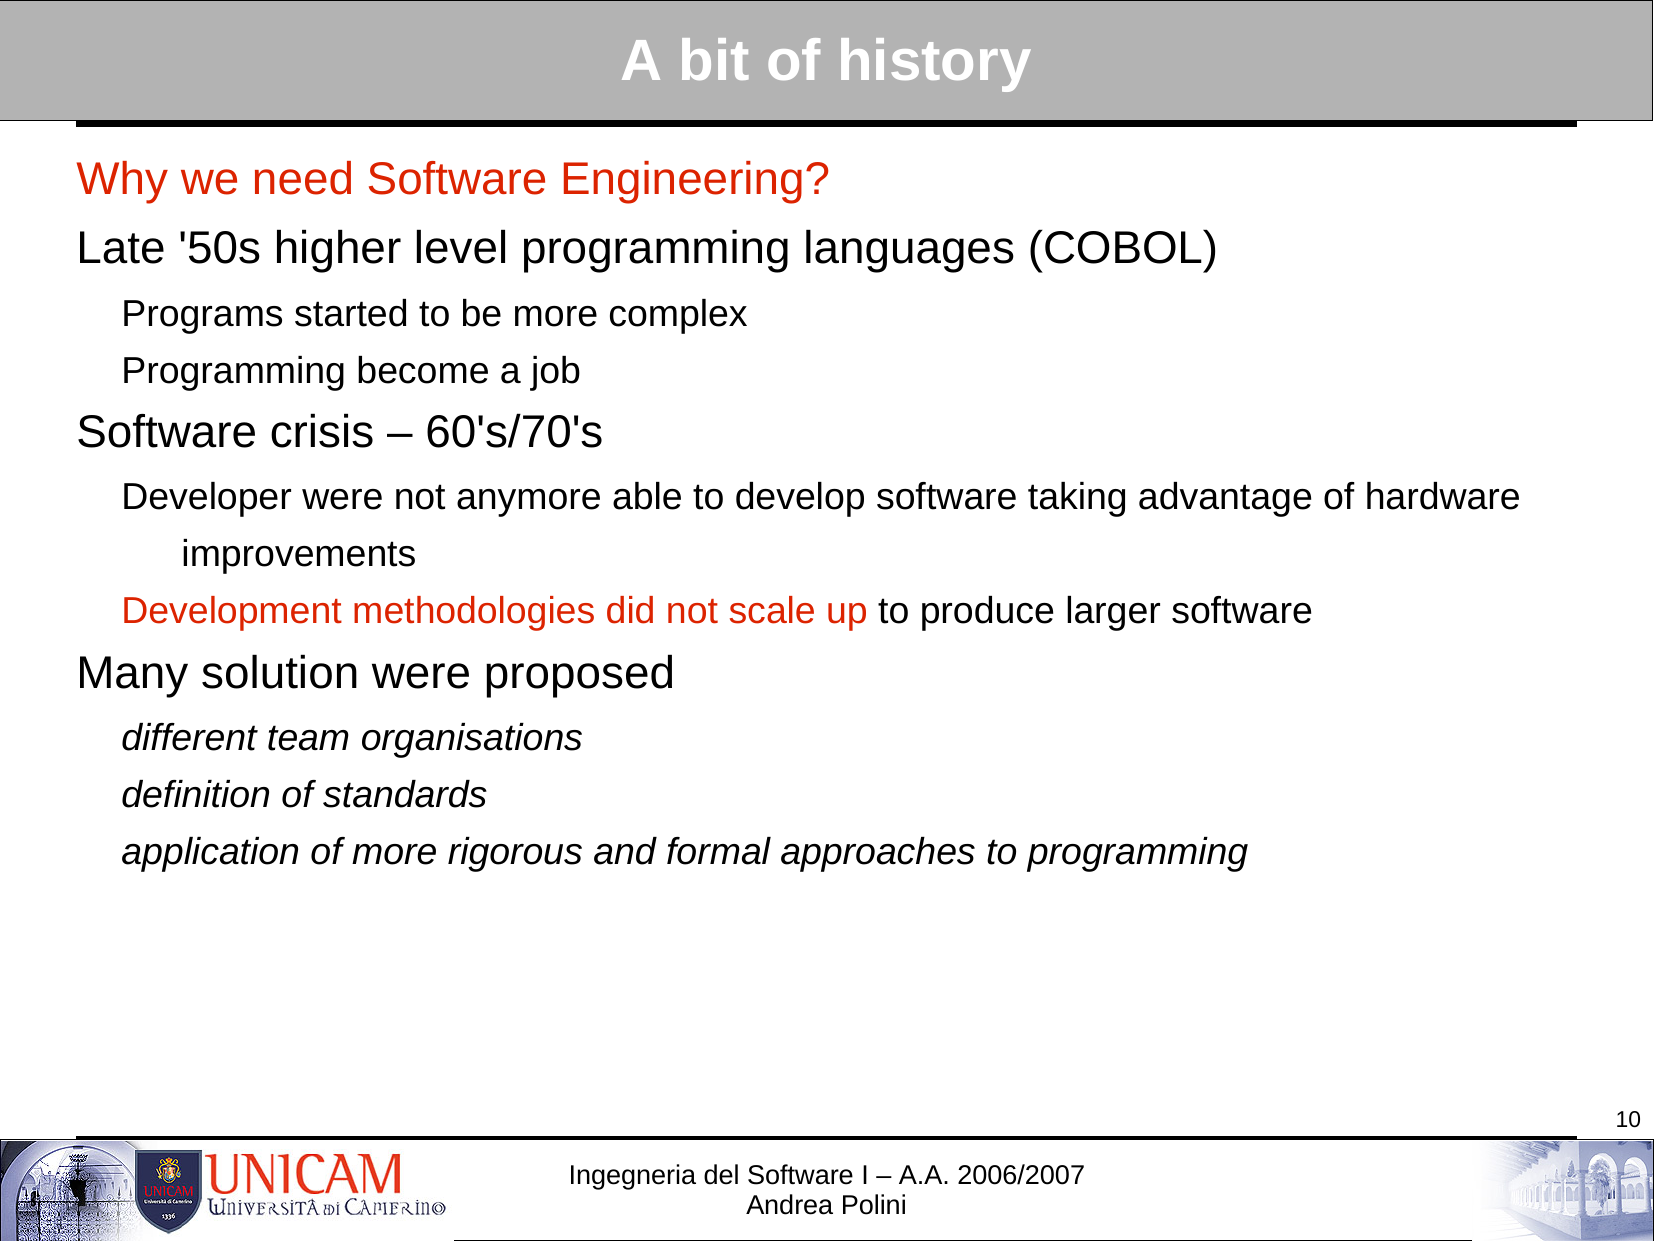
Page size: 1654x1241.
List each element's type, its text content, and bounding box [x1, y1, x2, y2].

list Why we need Software Engineering? Late '50s higher level programming languages (COBOL) Programs started to be more complex Programming become a job Software crisis – 60's/70's Developer were not anymore able to develop software taking advantage of hardware improvements Development methodologies did not scale up to produce larger software Many solution were proposed different team organisations definition of standards application of more rigorous and formal approaches to programming [76, 152, 1577, 1064]
picture [1472, 1141, 1653, 1241]
picture [0, 1141, 454, 1241]
title A bit of history [0, 0, 1653, 121]
